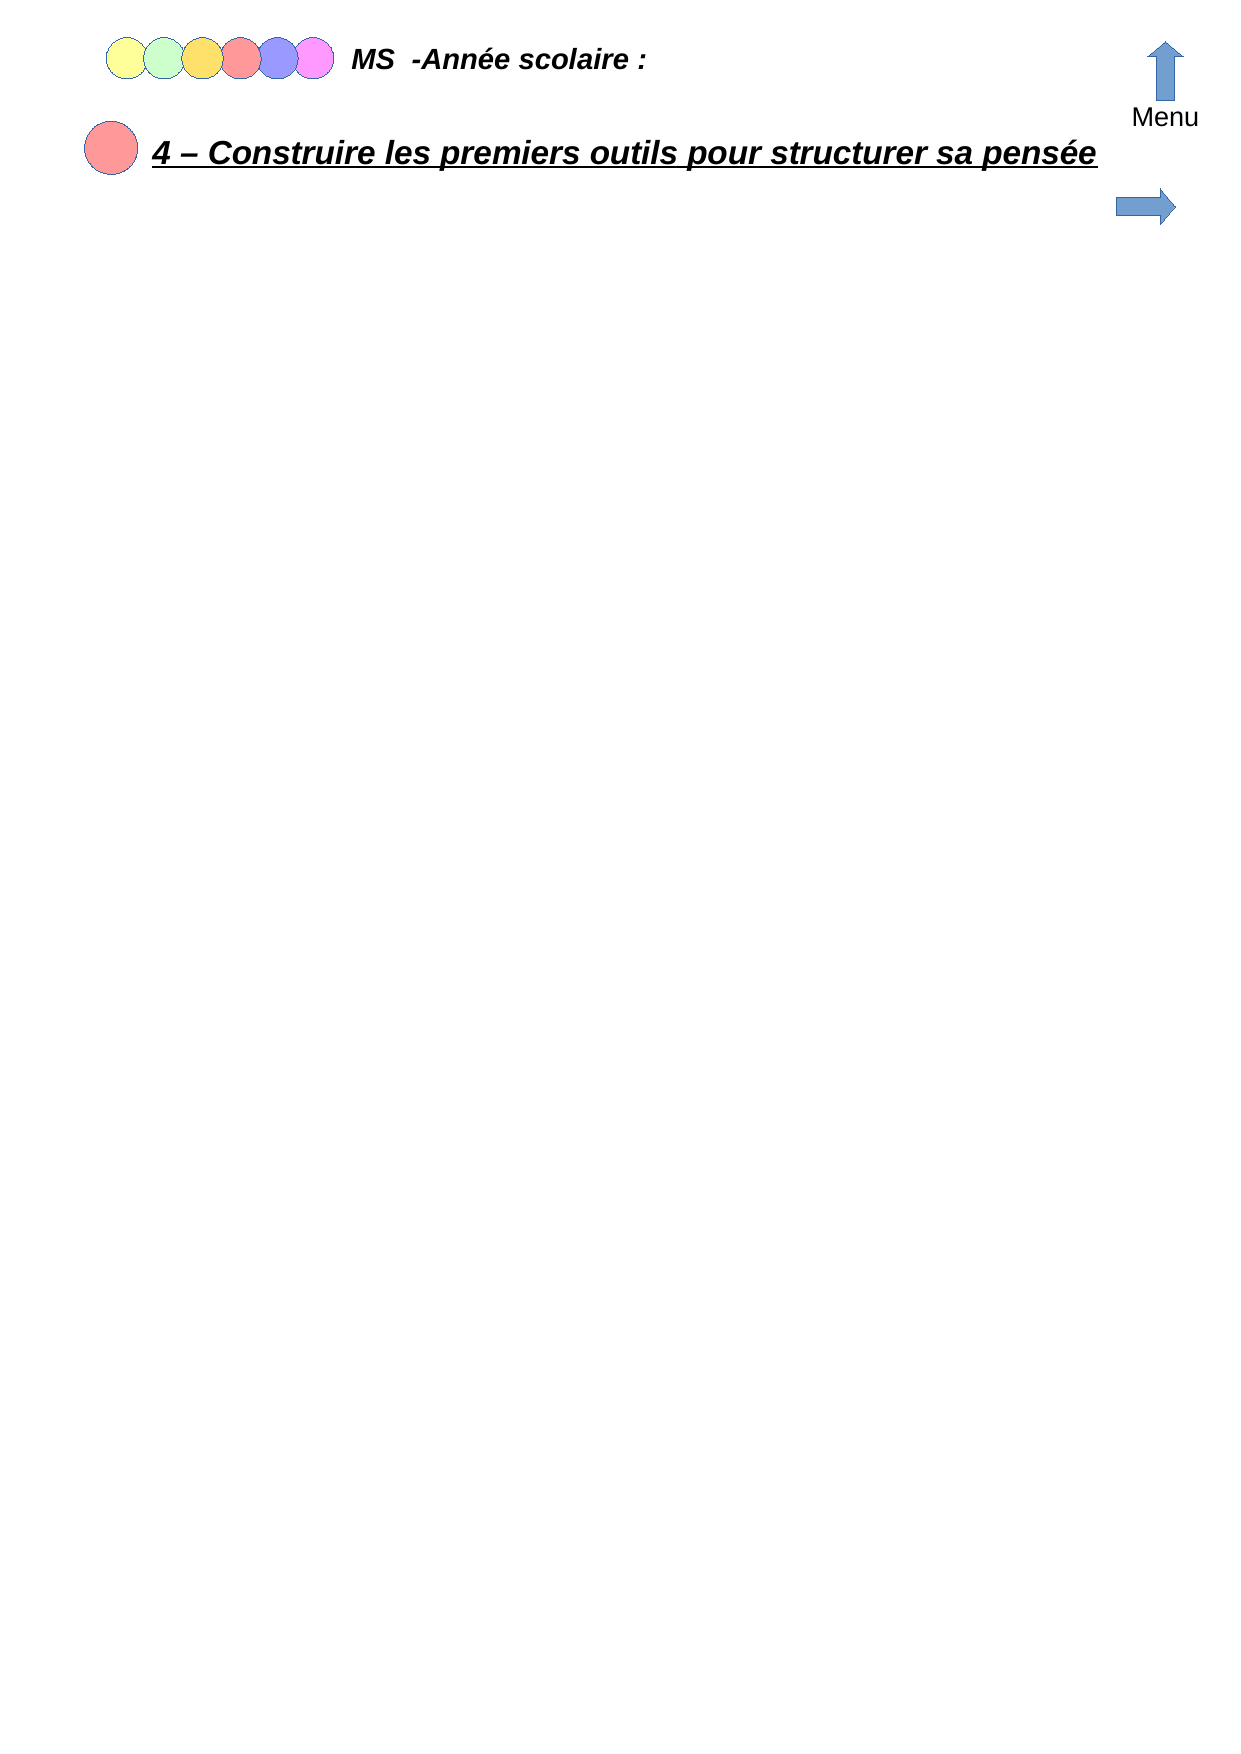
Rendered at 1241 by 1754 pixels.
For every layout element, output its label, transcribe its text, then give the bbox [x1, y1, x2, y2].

text_box MS -Année scolaire : [336, 35, 1058, 86]
text_box [1116, 188, 1176, 225]
text_box [106, 37, 334, 79]
text_box Menu [1147, 41, 1184, 101]
text_box [84, 121, 138, 175]
text_box 4 – Construire les premiers outils pour structurer sa pensée [137, 127, 1123, 179]
